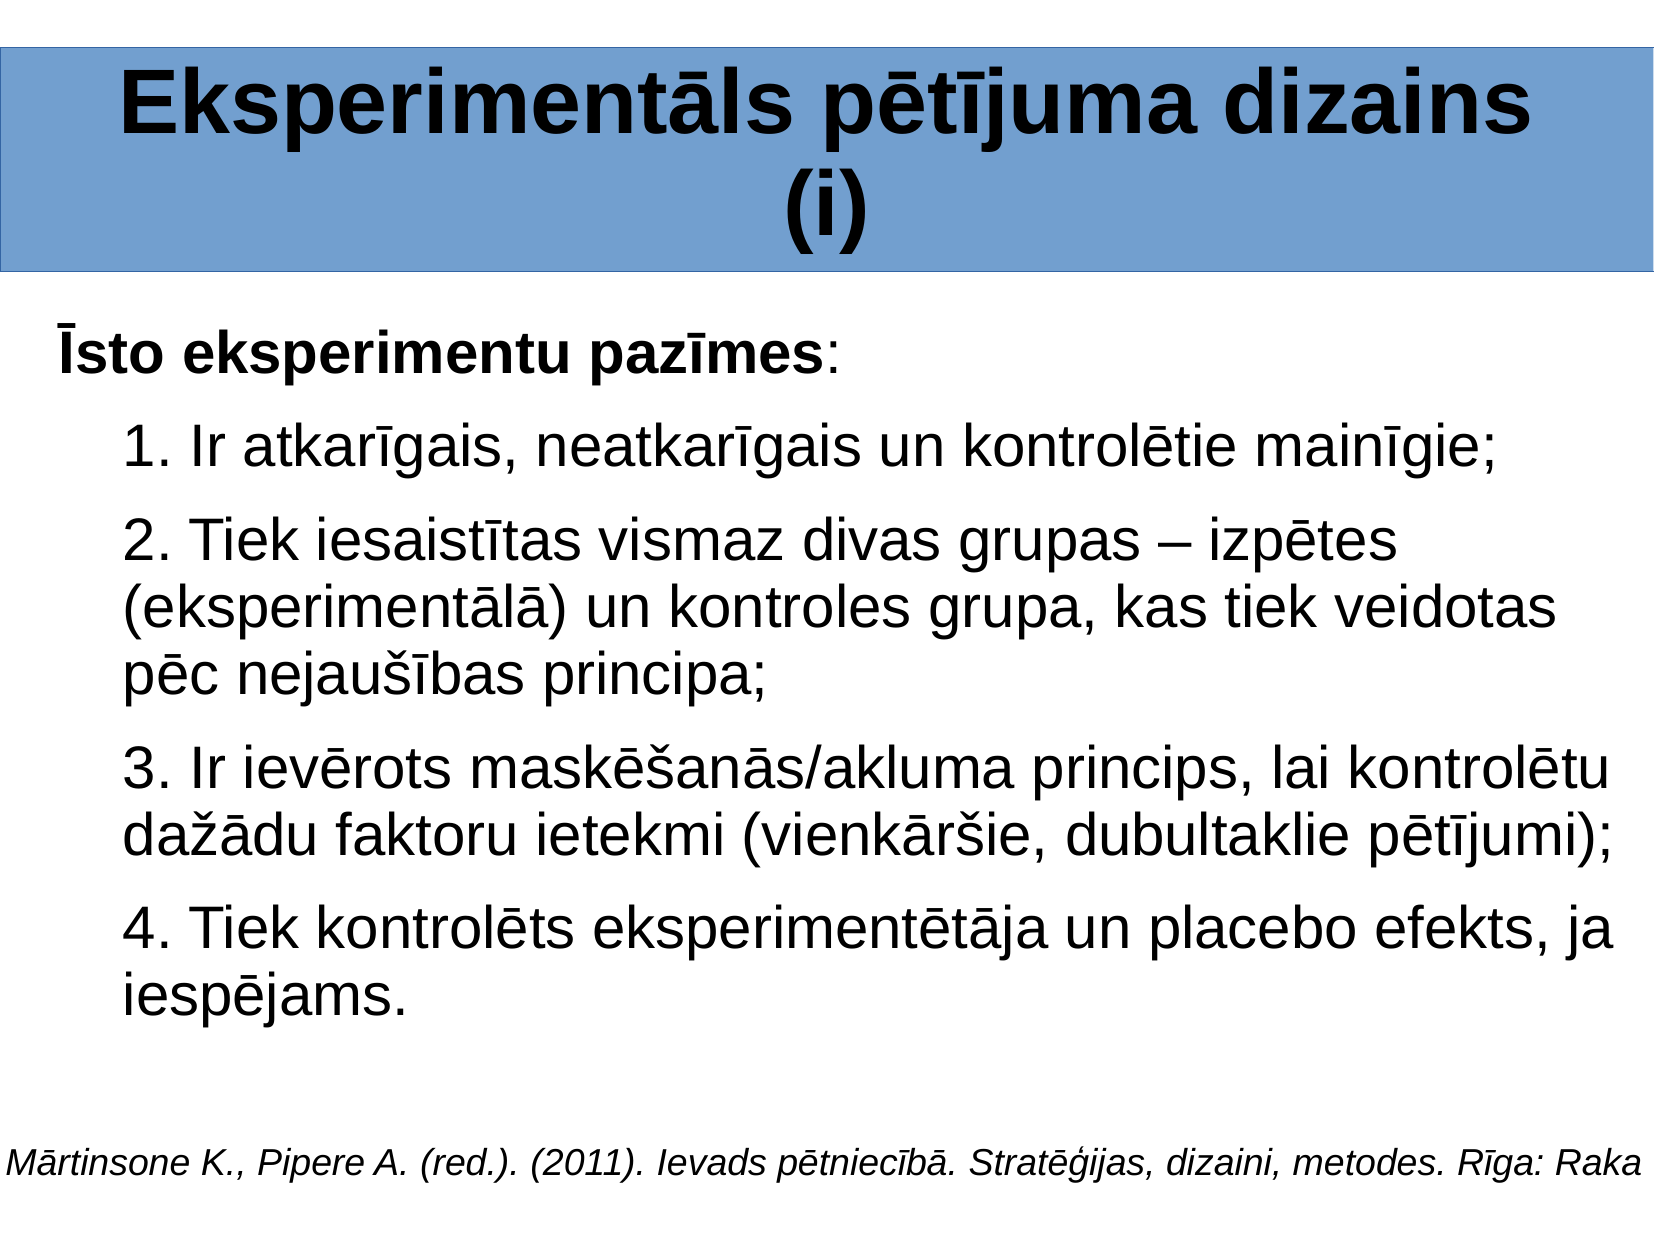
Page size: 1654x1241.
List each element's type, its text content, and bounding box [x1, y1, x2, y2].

list Īsto eksperimentu pazīmes: 1. Ir atkarīgais, neatkarīgais un kontrolētie mainīgie; 2. Tiek iesaistītas vismaz divas grupas – izpētes (eksperimentālā) un kontroles grupa, kas tiek veidotas pēc nejaušības principa; 3. Ir ievērots maskēšanās/akluma princips, lai kontrolētu dažādu faktoru ietekmi (vienkāršie, dubultaklie pētījumi); 4. Tiek kontrolēts eksperimentētāja un placebo efekts, ja iespējams. [59, 318, 1619, 1099]
title Eksperimentāls pētījuma dizains (i) [82, 49, 1571, 257]
text_box Mārtinsone K., Pipere A. (red.). (2011). Ievads pētniecībā. Stratēģijas, dizaini, metodes. Rīga: Raka [0, 1133, 1654, 1191]
text_box [0, 47, 1654, 272]
